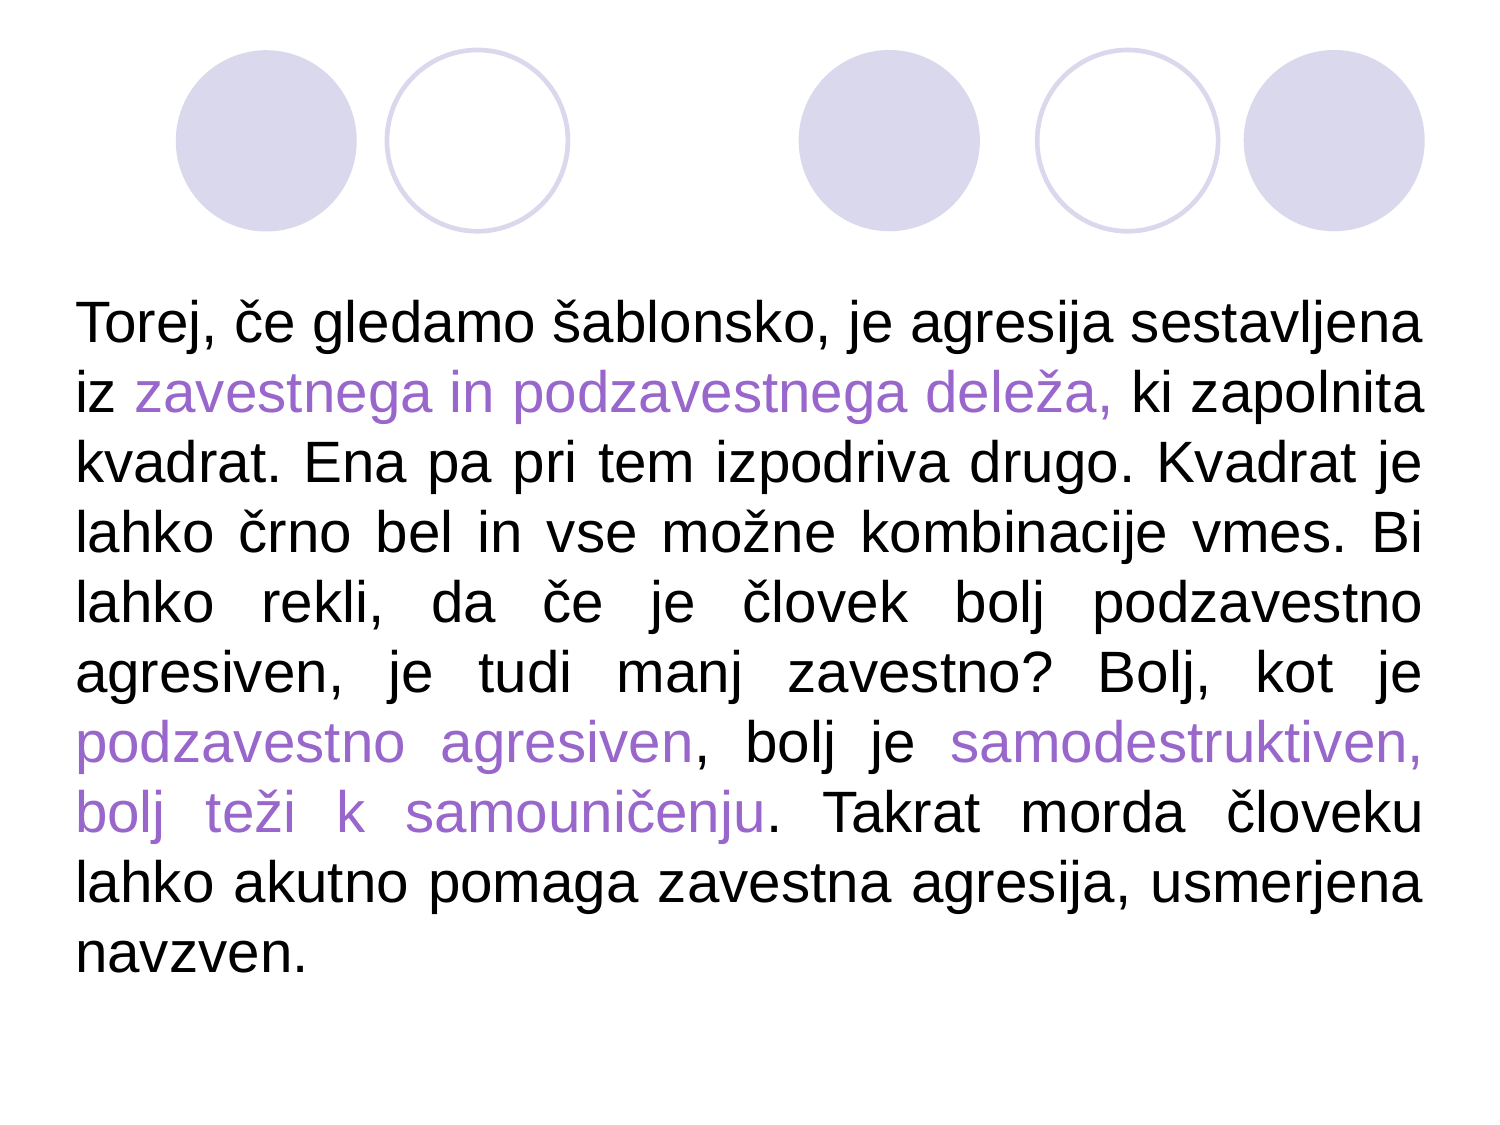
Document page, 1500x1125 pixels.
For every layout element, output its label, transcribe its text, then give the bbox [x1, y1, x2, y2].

subtitle Torej, če gledamo šablonsko, je agresija sestavljena iz zavestnega in podzavestnega deleža, ki zapolnita kvadrat. Ena pa pri tem izpodriva drugo. Kvadrat je lahko črno bel in vse možne kombinacije vmes. Bi lahko rekli, da če je človek bolj podzavestno agresiven, je tudi manj zavestno? Bolj, kot je podzavestno agresiven, bolj je samodestruktiven, bolj teži k samouničenju. Takrat morda človeku lahko akutno pomaga zavestna agresija, usmerjena navzven. [75, 269, 1425, 999]
